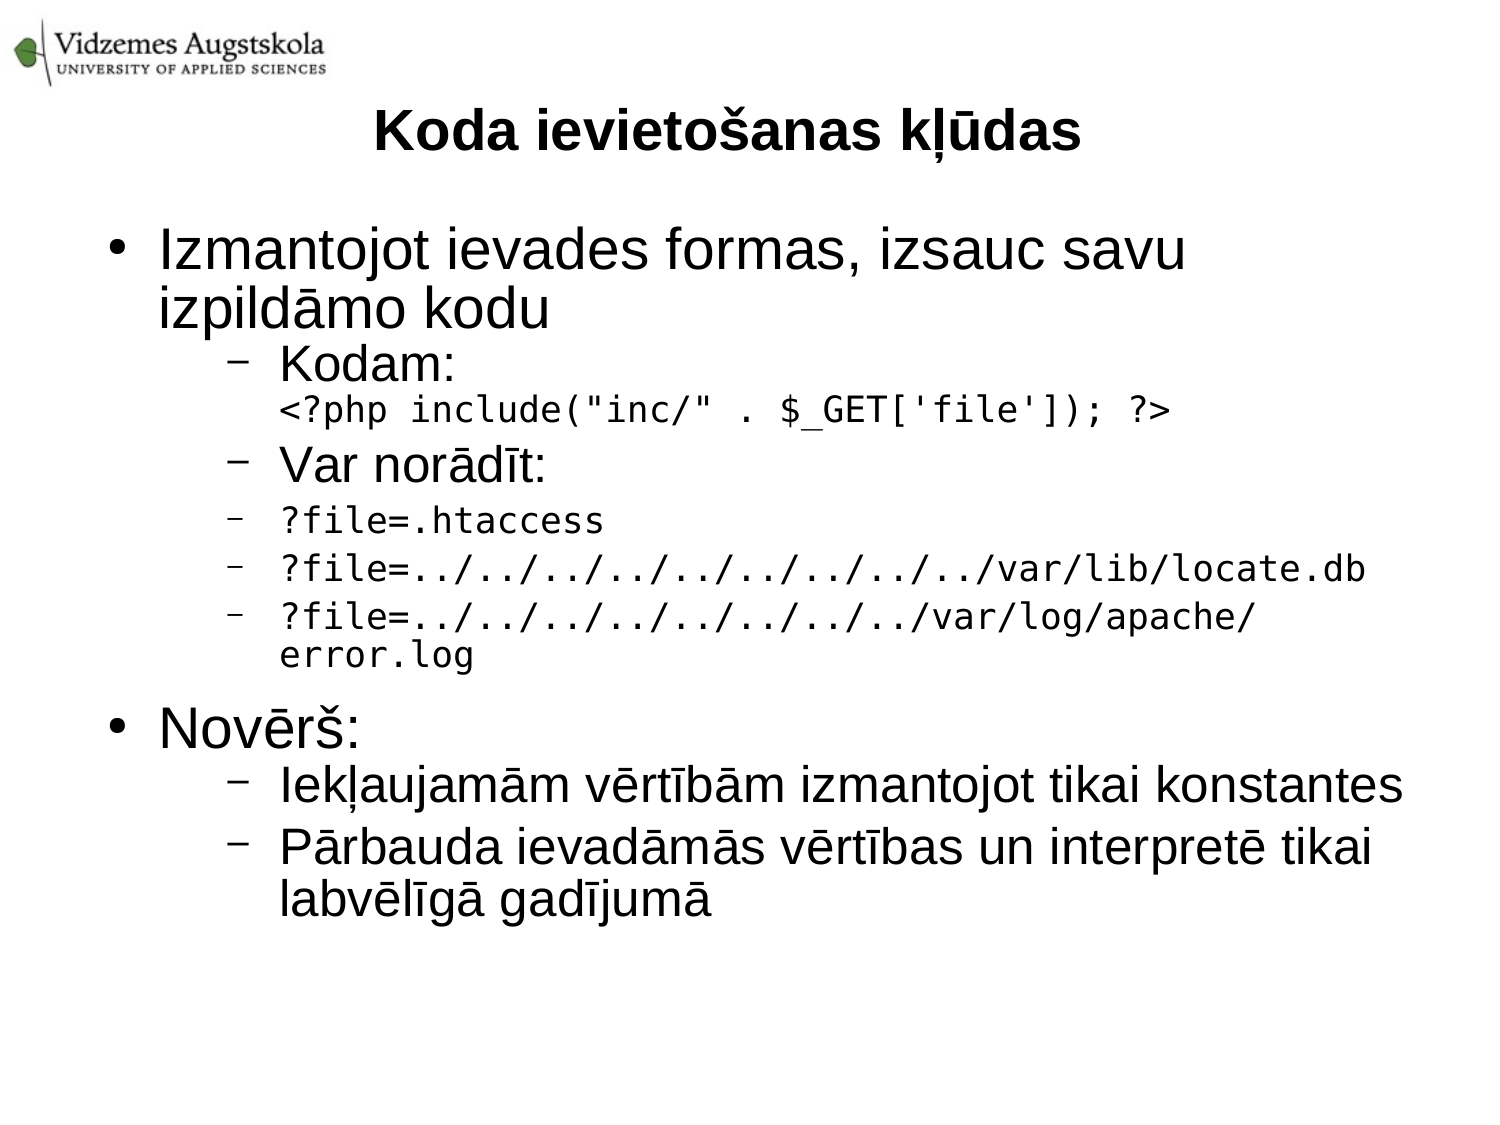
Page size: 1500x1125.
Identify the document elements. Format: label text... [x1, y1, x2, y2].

title Koda ievietošanas kļūdas [85, 87, 1372, 177]
list Izmantojot ievades formas, izsauc savu izpildāmo kodu Kodam: <?php include("inc/" . $_GET['file']); ?> Var norādīt: ?file=.htaccess ?file=../../../../../../../../../var/lib/locate.db ?file=../../../../../../../../var/log/apache/error.log Novērš: Iekļaujamām vērtībām izmantojot tikai konstantes Pārbauda ievadāmās vērtības un interpretē tikai labvēlīgā gadījumā [74, 214, 1424, 1004]
picture [5, 2, 334, 102]
